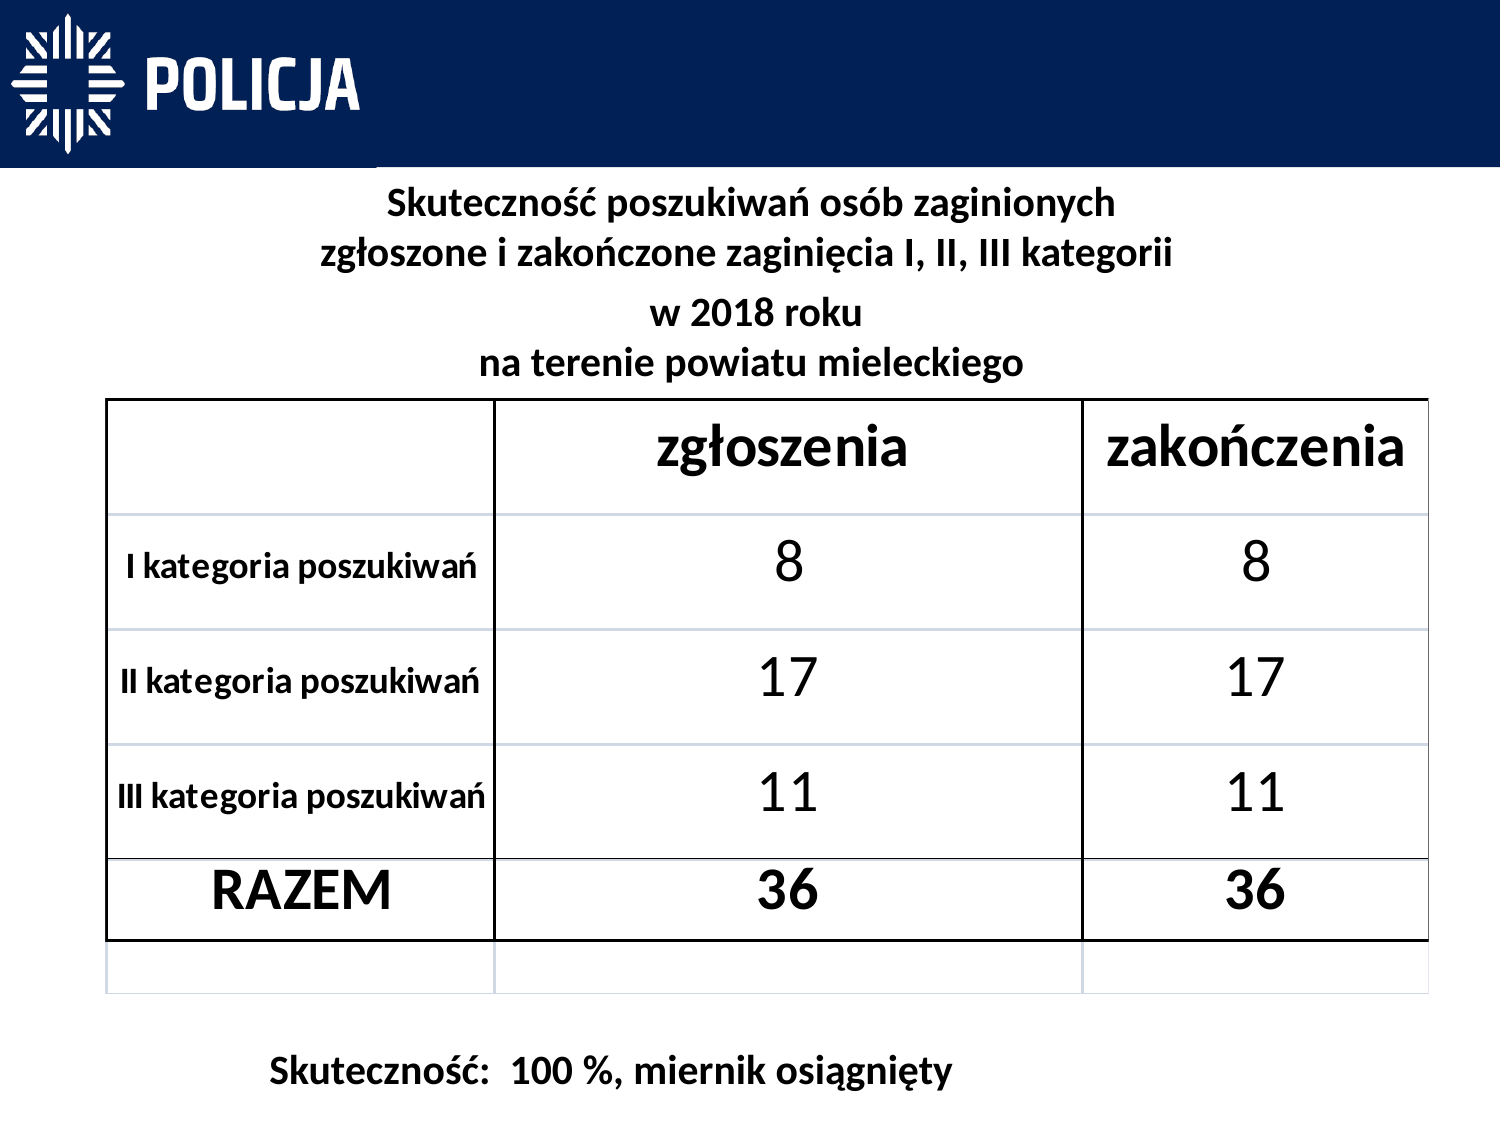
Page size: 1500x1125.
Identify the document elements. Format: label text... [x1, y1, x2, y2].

text_box Skuteczność poszukiwań osób zaginionych zgłoszone i zakończone zaginięcia I, II, III kategorii w 2018 roku na terenie powiatu mieleckiego [78, 167, 1425, 393]
text_box [360, 0, 1500, 168]
chart [105, 398, 1432, 997]
picture [0, 0, 360, 168]
text_box Skuteczność: 100 %, miernik osiągnięty [254, 1034, 979, 1101]
